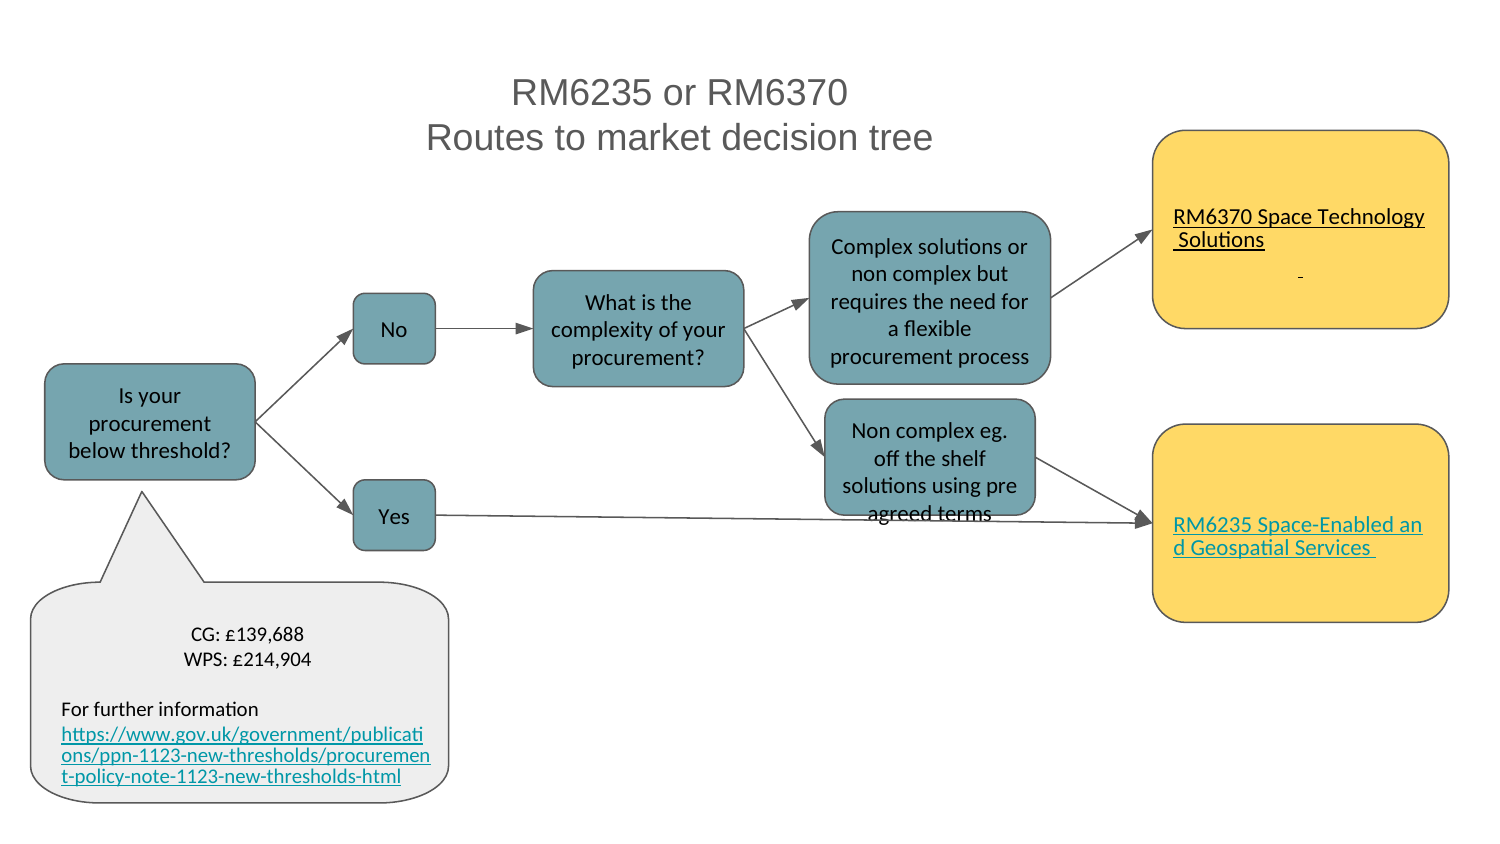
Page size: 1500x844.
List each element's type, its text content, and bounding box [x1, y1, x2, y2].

text_box RM6235 Space-Enabled and Geospatial Services [1152, 424, 1449, 623]
text_box Complex solutions or non complex but requires the need for a flexible procurement process [809, 211, 1051, 385]
text_box Non complex eg. off the shelf solutions using pre agreed terms [824, 399, 1036, 516]
text_box [30, 491, 444, 790]
text_box [50, 792, 429, 803]
text_box What is the complexity of your procurement? [533, 270, 744, 387]
text_box RM6235 or RM6370 Routes to market decision tree [324, 53, 1036, 170]
text_box Yes [353, 479, 436, 551]
text_box No [353, 293, 436, 364]
text_box CG: £139,688 WPS: £214,904 For further information https://www.gov.uk/government/publications/ppn-1123-new-thresholds/procurement-policy-note-1123-new-thresholds-html [46, 606, 449, 792]
text_box RM6370 Space Technology Solutions [1152, 130, 1449, 329]
text_box Is your procurement below threshold? [44, 363, 256, 480]
